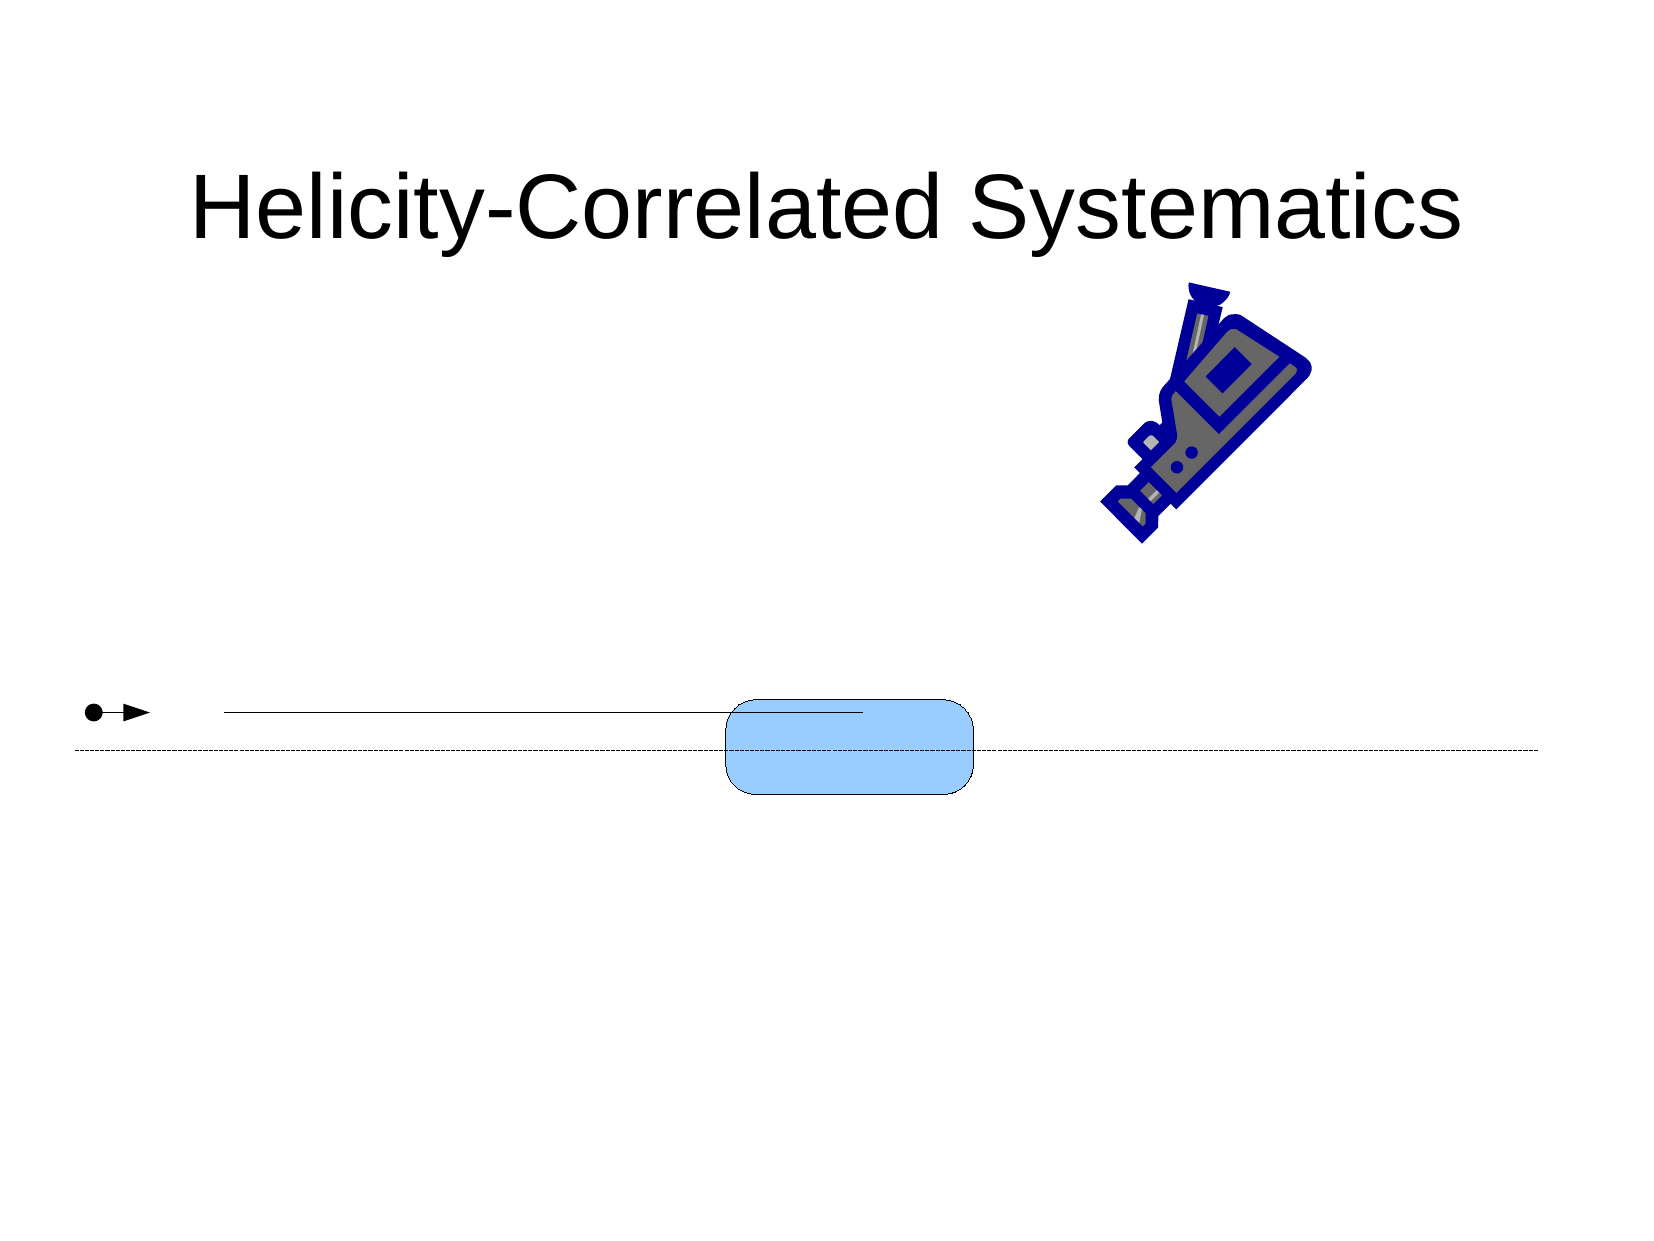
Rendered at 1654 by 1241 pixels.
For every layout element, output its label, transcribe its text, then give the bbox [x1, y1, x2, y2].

text_box [725, 699, 974, 795]
picture [1033, 259, 1320, 545]
title Helicity-Correlated Systematics [121, 102, 1534, 311]
